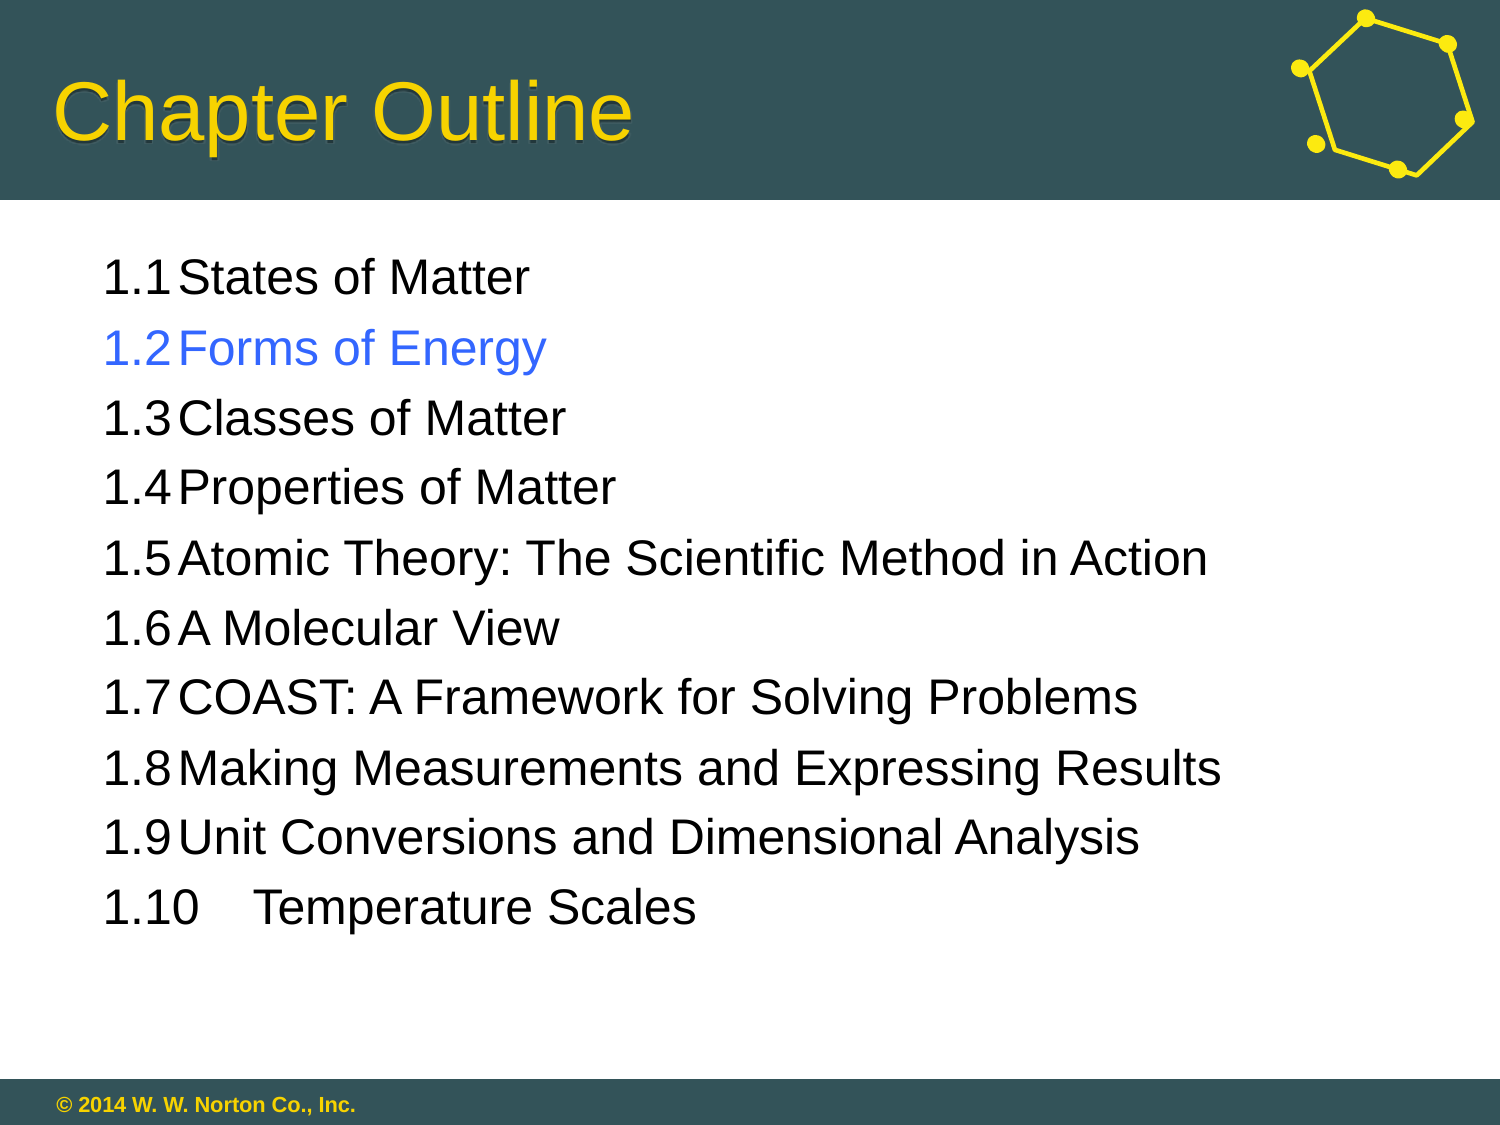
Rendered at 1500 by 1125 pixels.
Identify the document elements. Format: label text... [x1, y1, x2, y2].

title Chapter Outline [37, 19, 1225, 195]
list 1.1 States of Matter 1.2 Forms of Energy 1.3 Classes of Matter 1.4 Properties of Matter 1.5 Atomic Theory: The Scientific Method in Action 1.6 A Molecular View 1.7 COAST: A Framework for Solving Problems 1.8 Making Measurements and Expressing Results 1.9 Unit Conversions and Dimensional Analysis 1.10 Temperature Scales [87, 237, 1425, 1013]
